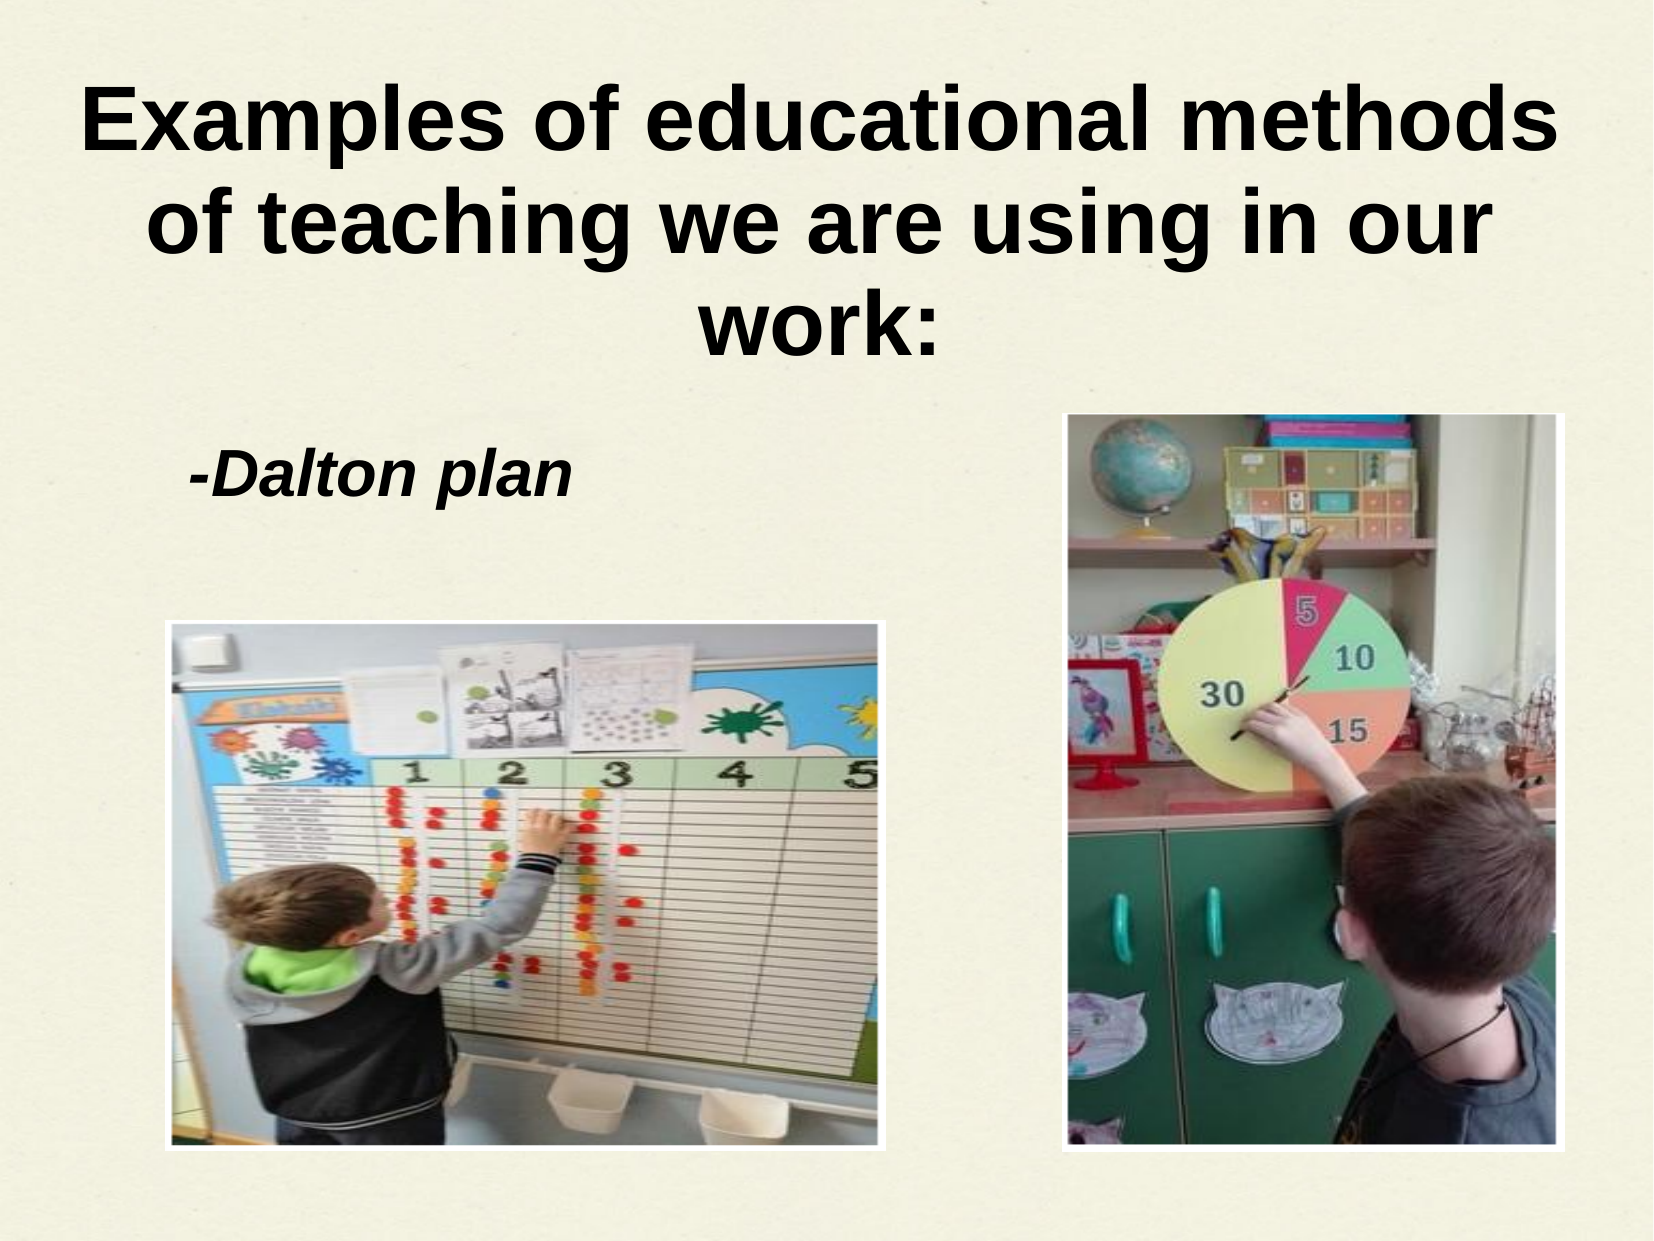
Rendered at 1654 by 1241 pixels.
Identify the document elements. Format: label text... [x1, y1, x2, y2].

list -Dalton plan [118, 436, 1607, 1241]
picture [165, 620, 886, 1151]
picture [0, 0, 1654, 1241]
title Examples of educational methods of teaching we are using in our work: [76, 67, 1565, 376]
